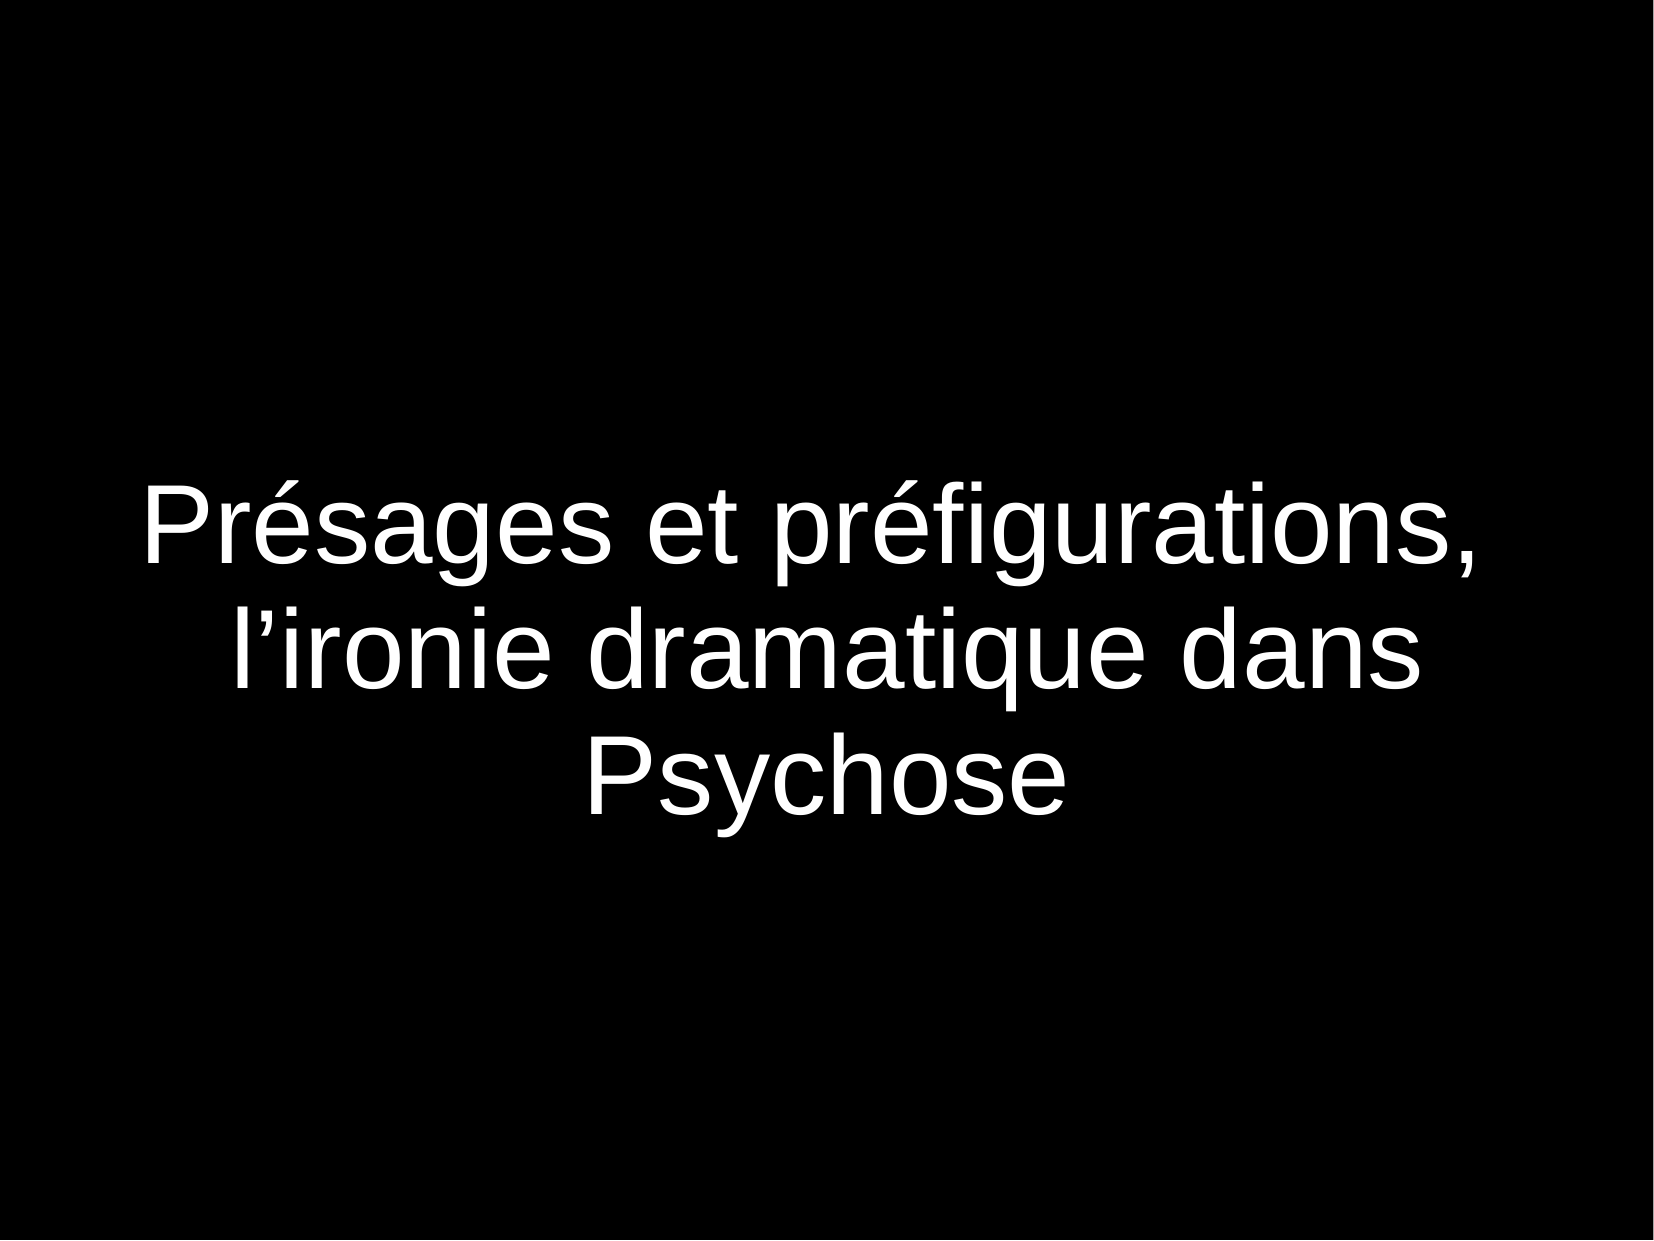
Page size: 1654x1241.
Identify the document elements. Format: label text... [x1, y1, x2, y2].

subtitle Présages et préfigurations, l’ironie dramatique dans Psychose [82, 290, 1571, 1010]
